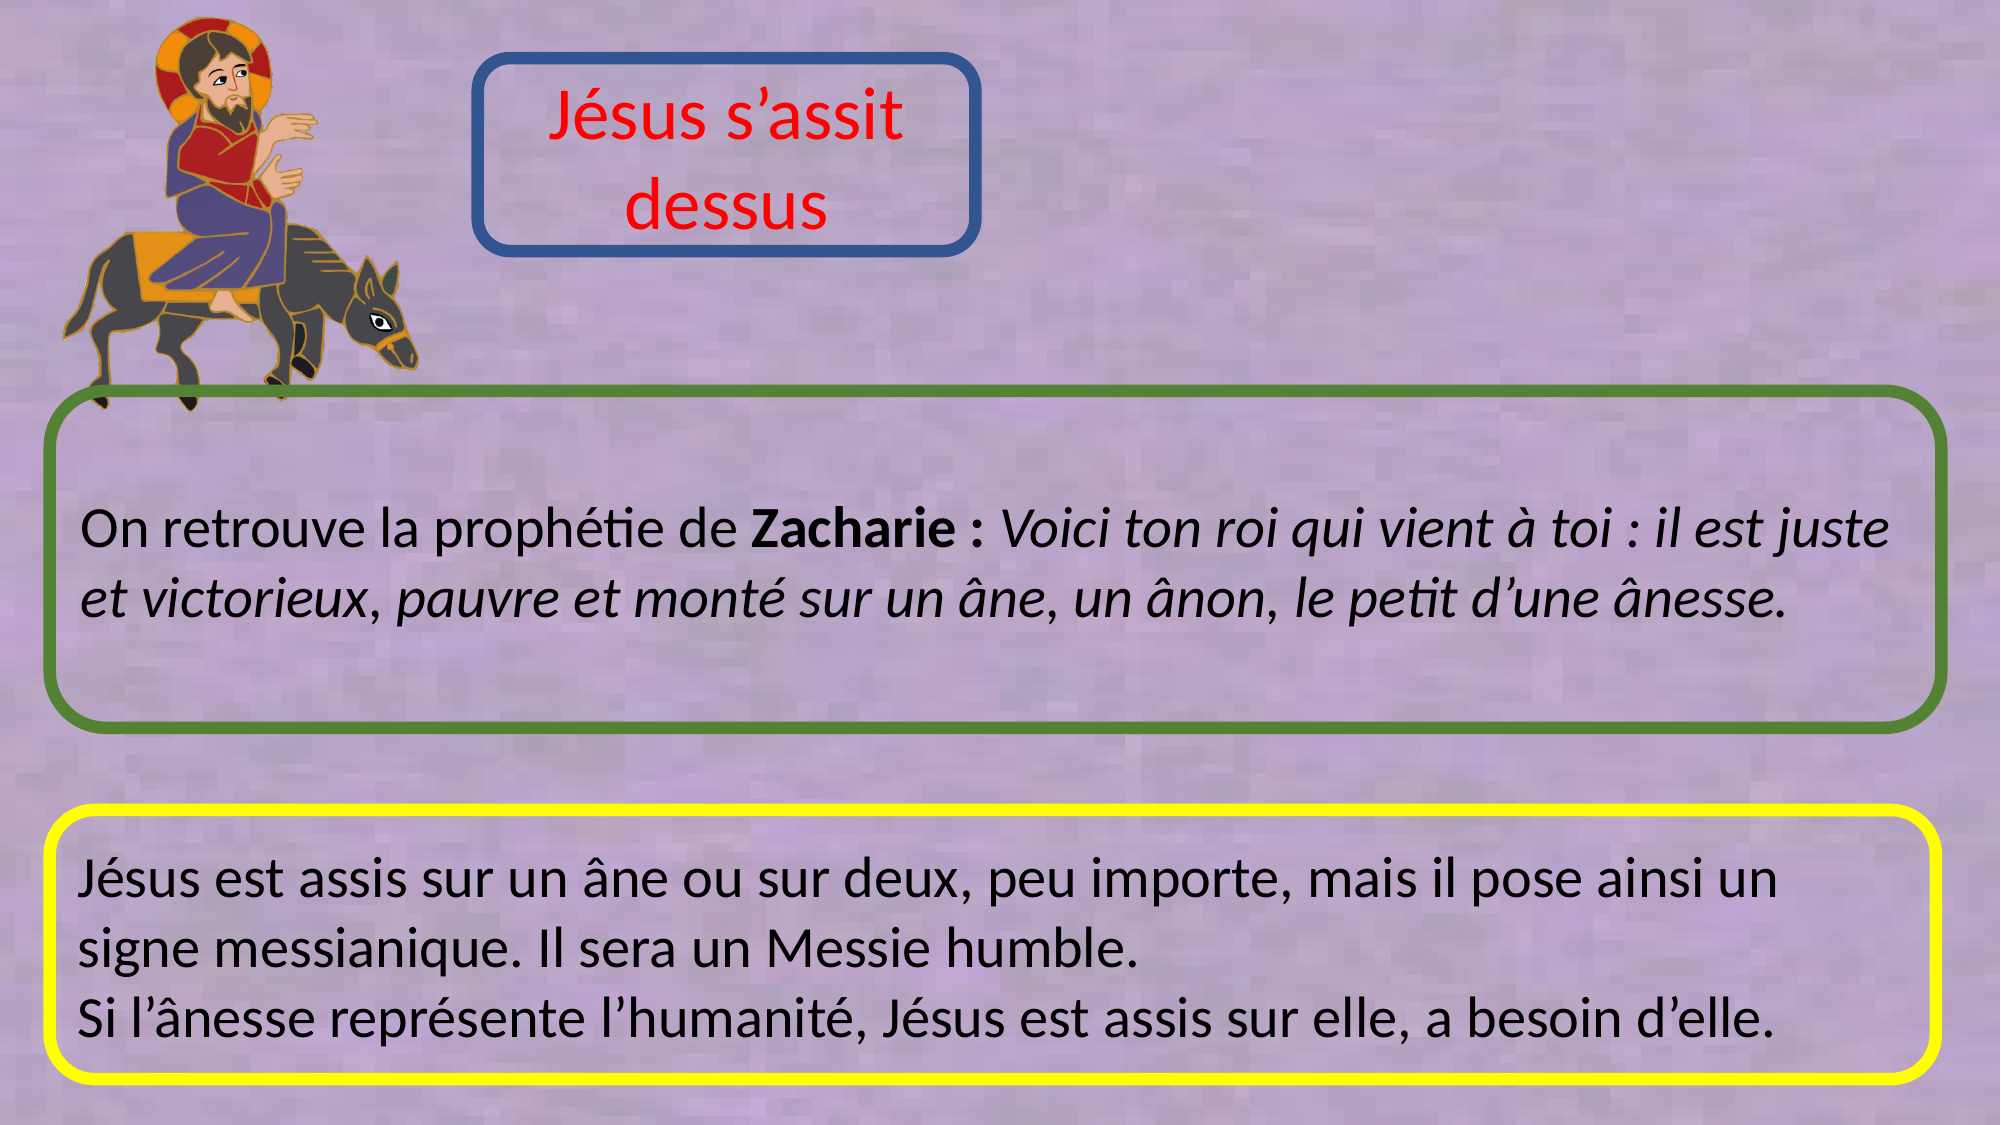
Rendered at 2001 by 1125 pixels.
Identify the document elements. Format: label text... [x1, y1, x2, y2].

text_box Jésus s’assit dessus [477, 58, 976, 252]
text_box On retrouve la prophétie de Zacharie : Voici ton roi qui vient à toi : il est juste et victorieux, pauvre et monté sur un âne, un ânon, le petit d’une ânesse. [49, 390, 1942, 728]
picture [49, 8, 431, 428]
text_box Jésus est assis sur un âne ou sur deux, peu importe, mais il pose ainsi un signe messianique. Il sera un Messie humble. Si l’ânesse représente l’humanité, Jésus est assis sur elle, a besoin d’elle. [49, 809, 1936, 1080]
